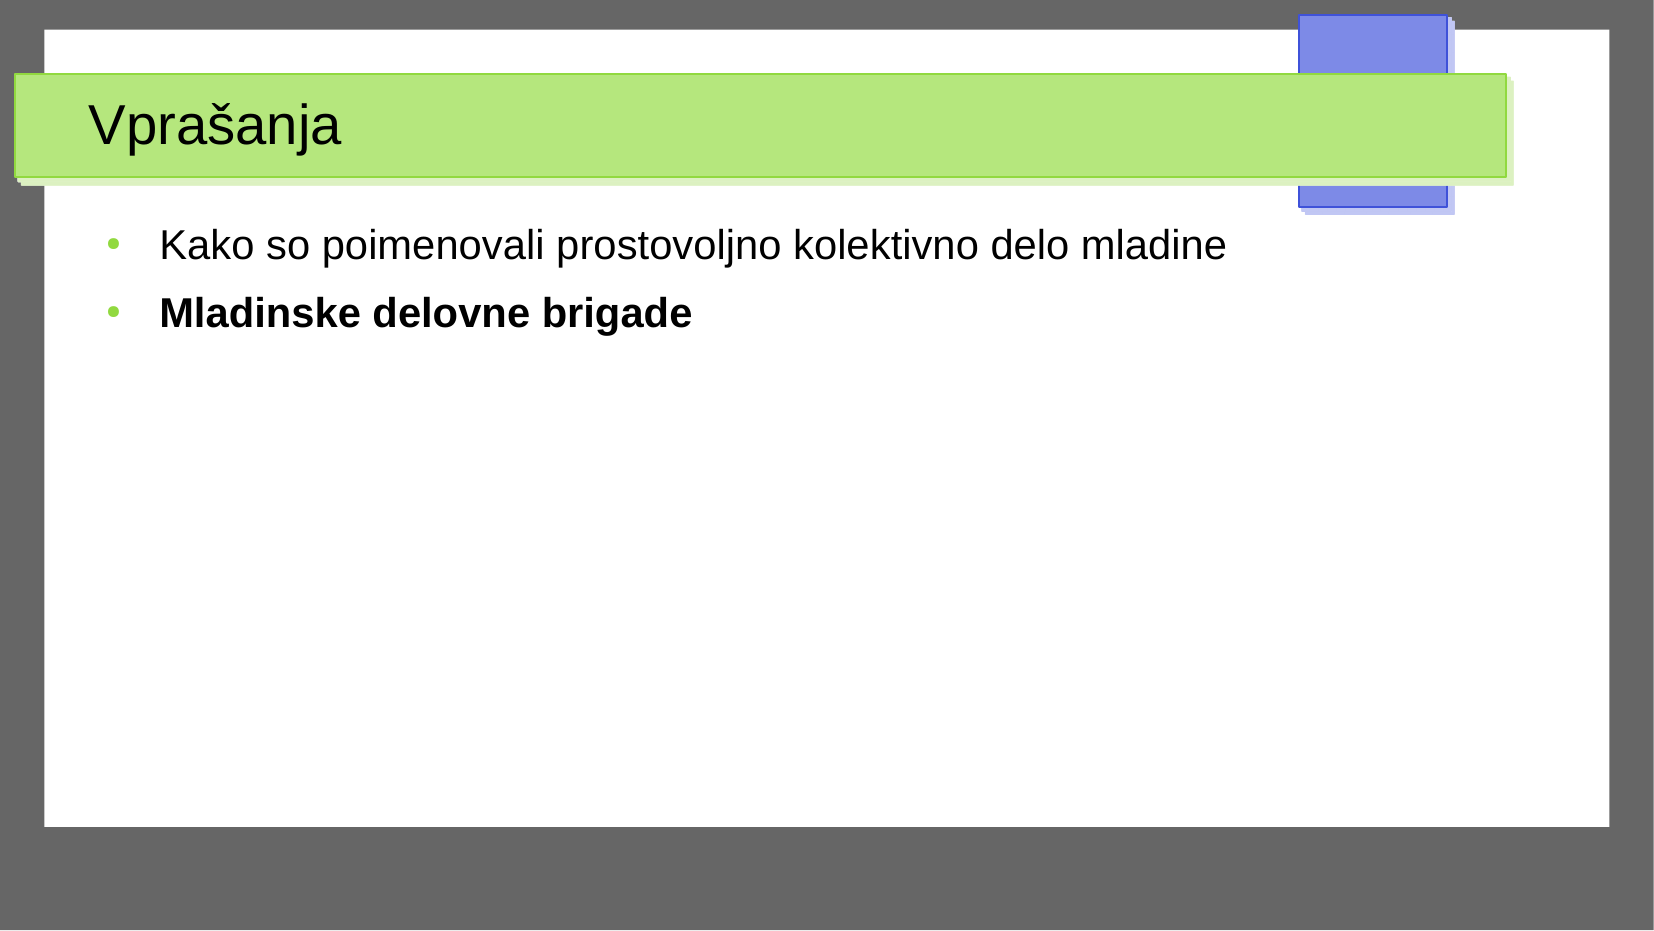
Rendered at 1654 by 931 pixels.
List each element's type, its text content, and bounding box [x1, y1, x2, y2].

list Kako so poimenovali prostovoljno kolektivno delo mladine Mladinske delovne brigade [88, 221, 1565, 813]
title Vprašanja [88, 73, 1506, 178]
